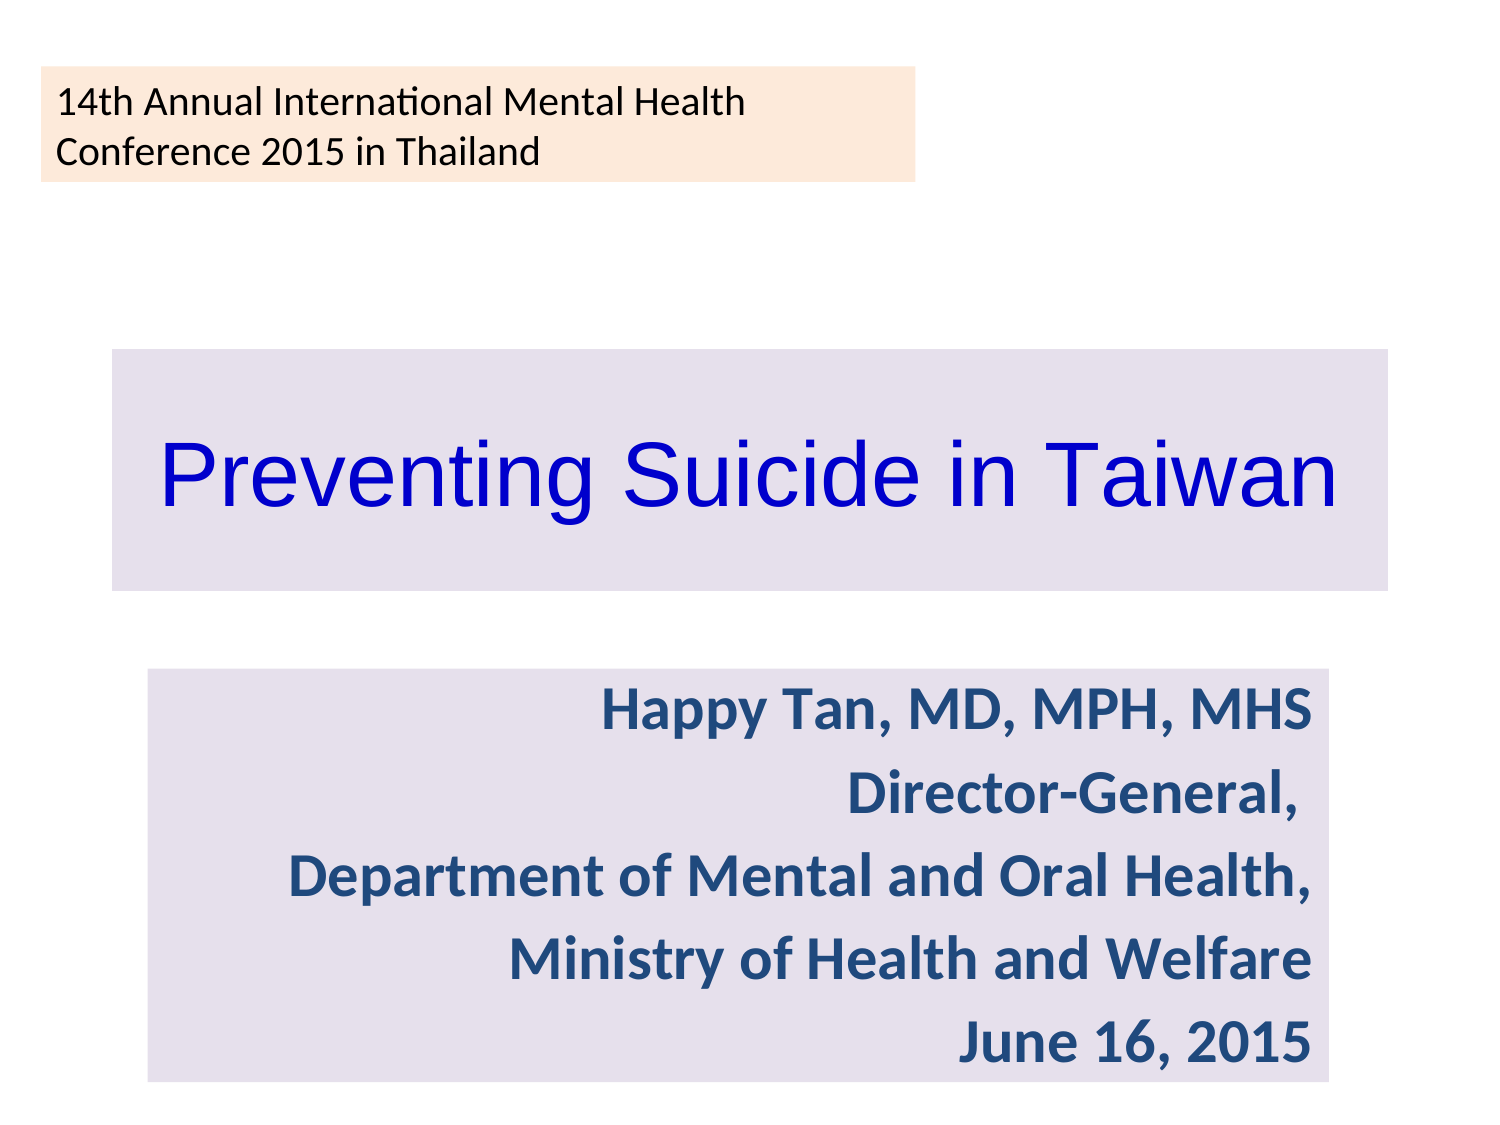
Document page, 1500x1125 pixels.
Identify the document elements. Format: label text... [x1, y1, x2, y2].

subtitle Happy Tan, MD, MPH, MHS Director-General, Department of Mental and Oral Health, Ministry of Health and Welfare June 16, 2015 [147, 668, 1329, 1083]
text_box 14th Annual International Mental Health Conference 2015 in Thailand [41, 66, 916, 182]
title Preventing Suicide in Taiwan [112, 349, 1388, 591]
